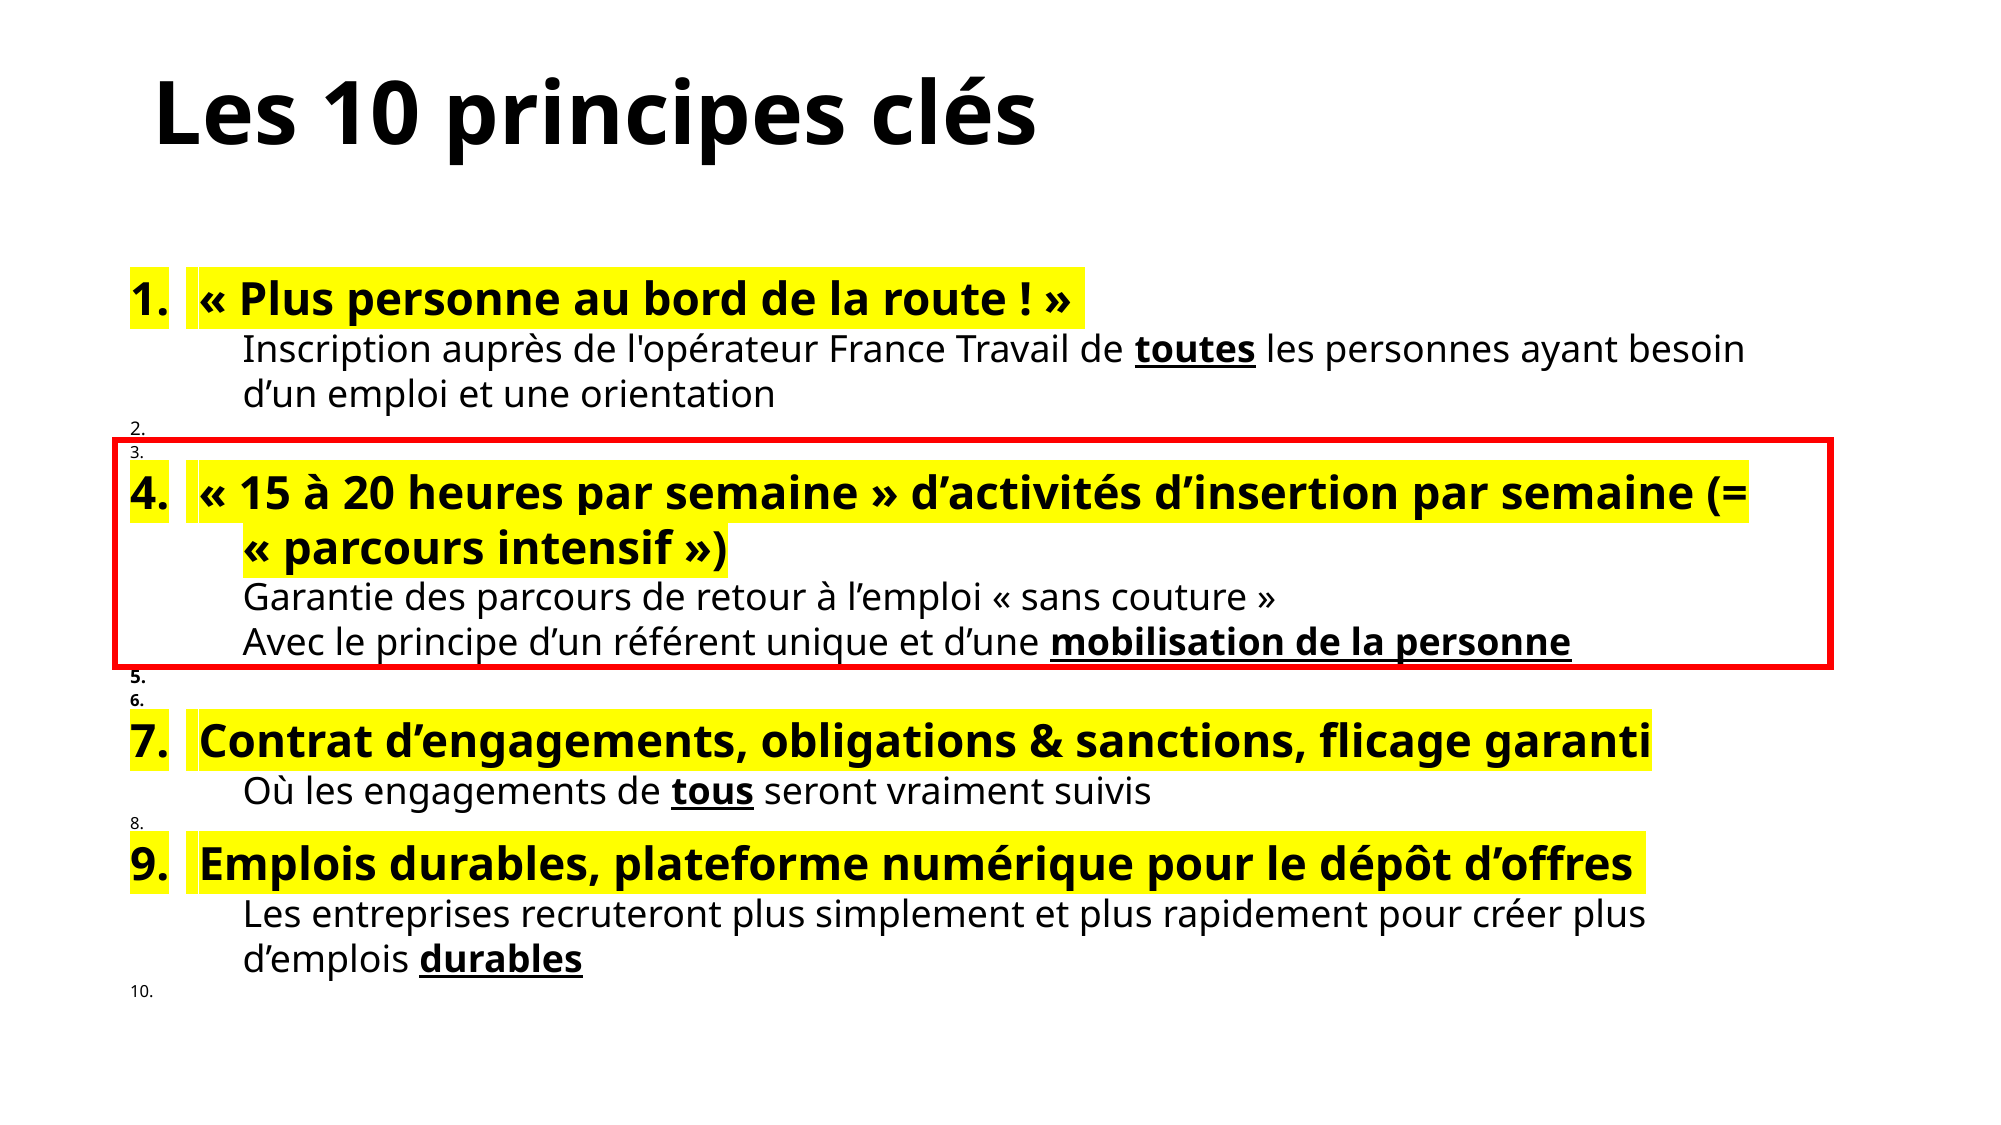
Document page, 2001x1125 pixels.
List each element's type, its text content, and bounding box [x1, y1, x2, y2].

text_box « Plus personne au bord de la route ! » Inscription auprès de l'opérateur France Travail de toutes les personnes ayant besoin d’un emploi et une orientation « 15 à 20 heures par semaine » d’activités d’insertion par semaine (= « parcours intensif ») Garantie des parcours de retour à l’emploi « sans couture » Avec le principe d’un référent unique et d’une mobilisation de la personne Contrat d’engagements, obligations & sanctions, flicage garanti Où les engagements de tous seront vraiment suivis Emplois durables, plateforme numérique pour le dépôt d’offres Les entreprises recruteront plus simplement et plus rapidement pour créer plus d’emplois durables [118, 443, 1781, 664]
title Les 10 principes clés [137, 59, 1803, 278]
text_box « Plus personne au bord de la route ! » Inscription auprès de l'opérateur France Travail de toutes les personnes ayant besoin d’un emploi et une orientation « 15 à 20 heures par semaine » d’activités d’insertion par semaine (= « parcours intensif ») Garantie des parcours de retour à l’emploi « sans couture » Avec le principe d’un référent unique et d’une mobilisation de la personne Contrat d’engagements, obligations & sanctions, flicage garanti Où les engagements de tous seront vraiment suivis Emplois durables, plateforme numérique pour le dépôt d’offres Les entreprises recruteront plus simplement et plus rapidement pour créer plus d’emplois durables [115, 262, 1781, 437]
text_box « Plus personne au bord de la route ! » Inscription auprès de l'opérateur France Travail de toutes les personnes ayant besoin d’un emploi et une orientation « 15 à 20 heures par semaine » d’activités d’insertion par semaine (= « parcours intensif ») Garantie des parcours de retour à l’emploi « sans couture » Avec le principe d’un référent unique et d’une mobilisation de la personne Contrat d’engagements, obligations & sanctions, flicage garanti Où les engagements de tous seront vraiment suivis Emplois durables, plateforme numérique pour le dépôt d’offres Les entreprises recruteront plus simplement et plus rapidement pour créer plus d’emplois durables [115, 670, 1781, 1125]
